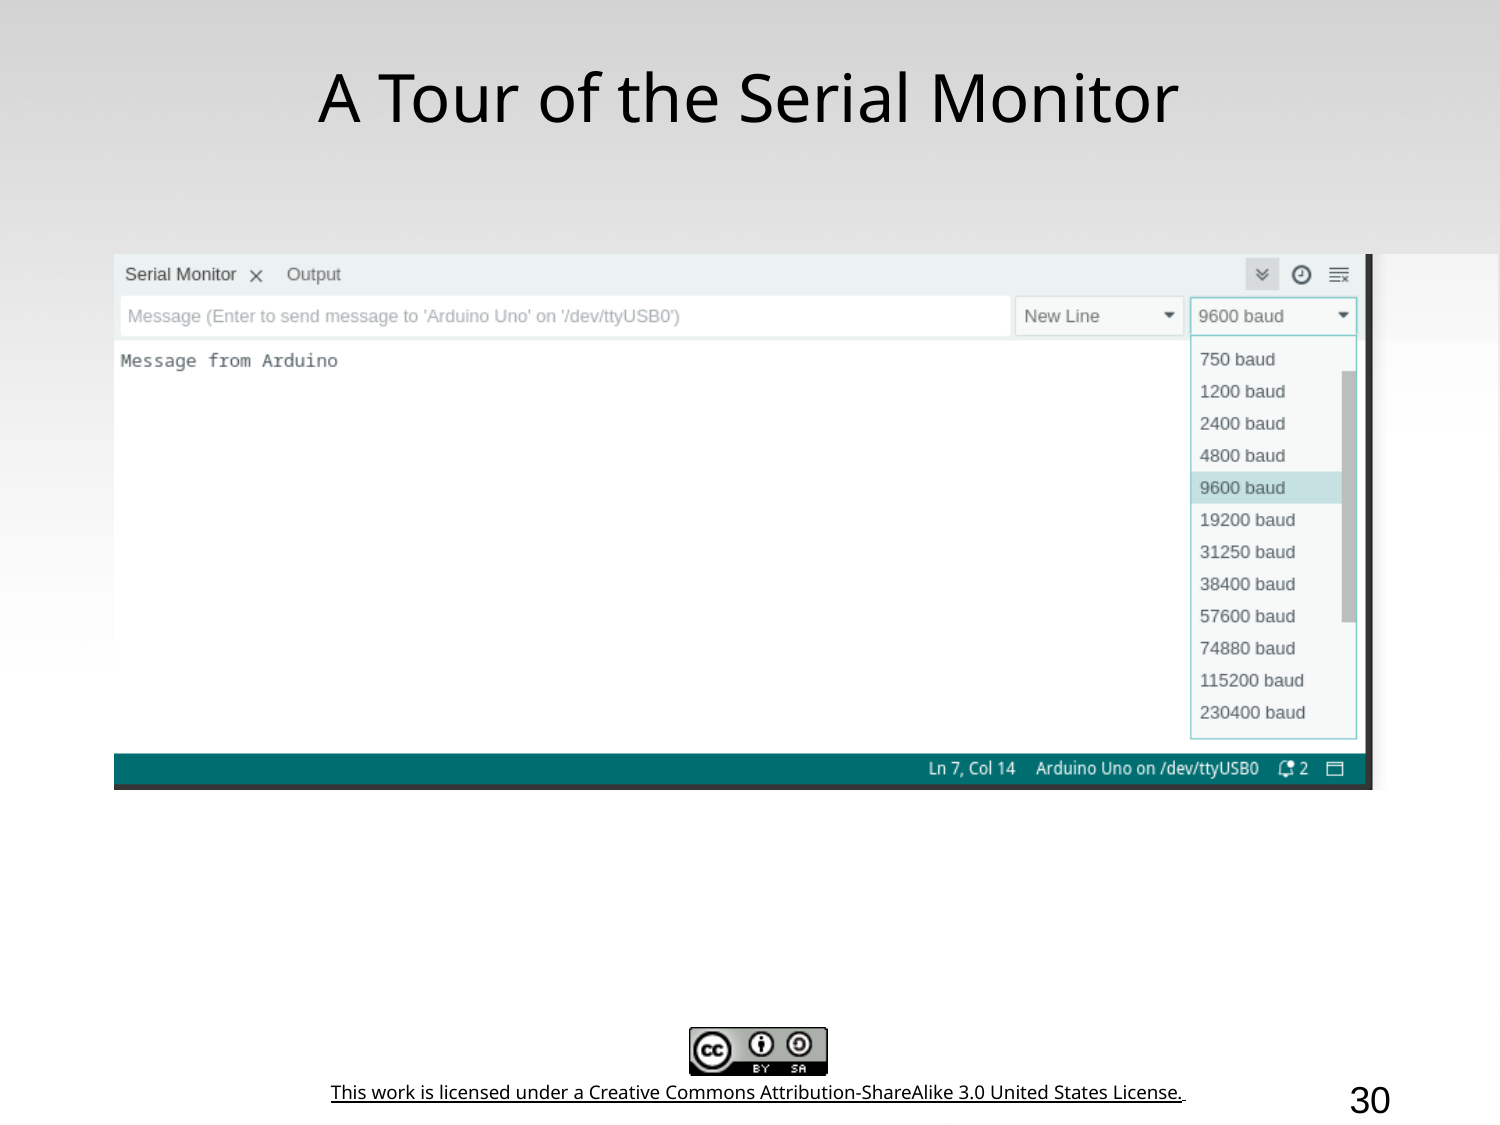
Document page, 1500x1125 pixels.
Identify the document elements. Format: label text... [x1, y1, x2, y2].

picture [0, 0, 1500, 1125]
title A Tour of the Serial Monitor [112, 2, 1388, 190]
